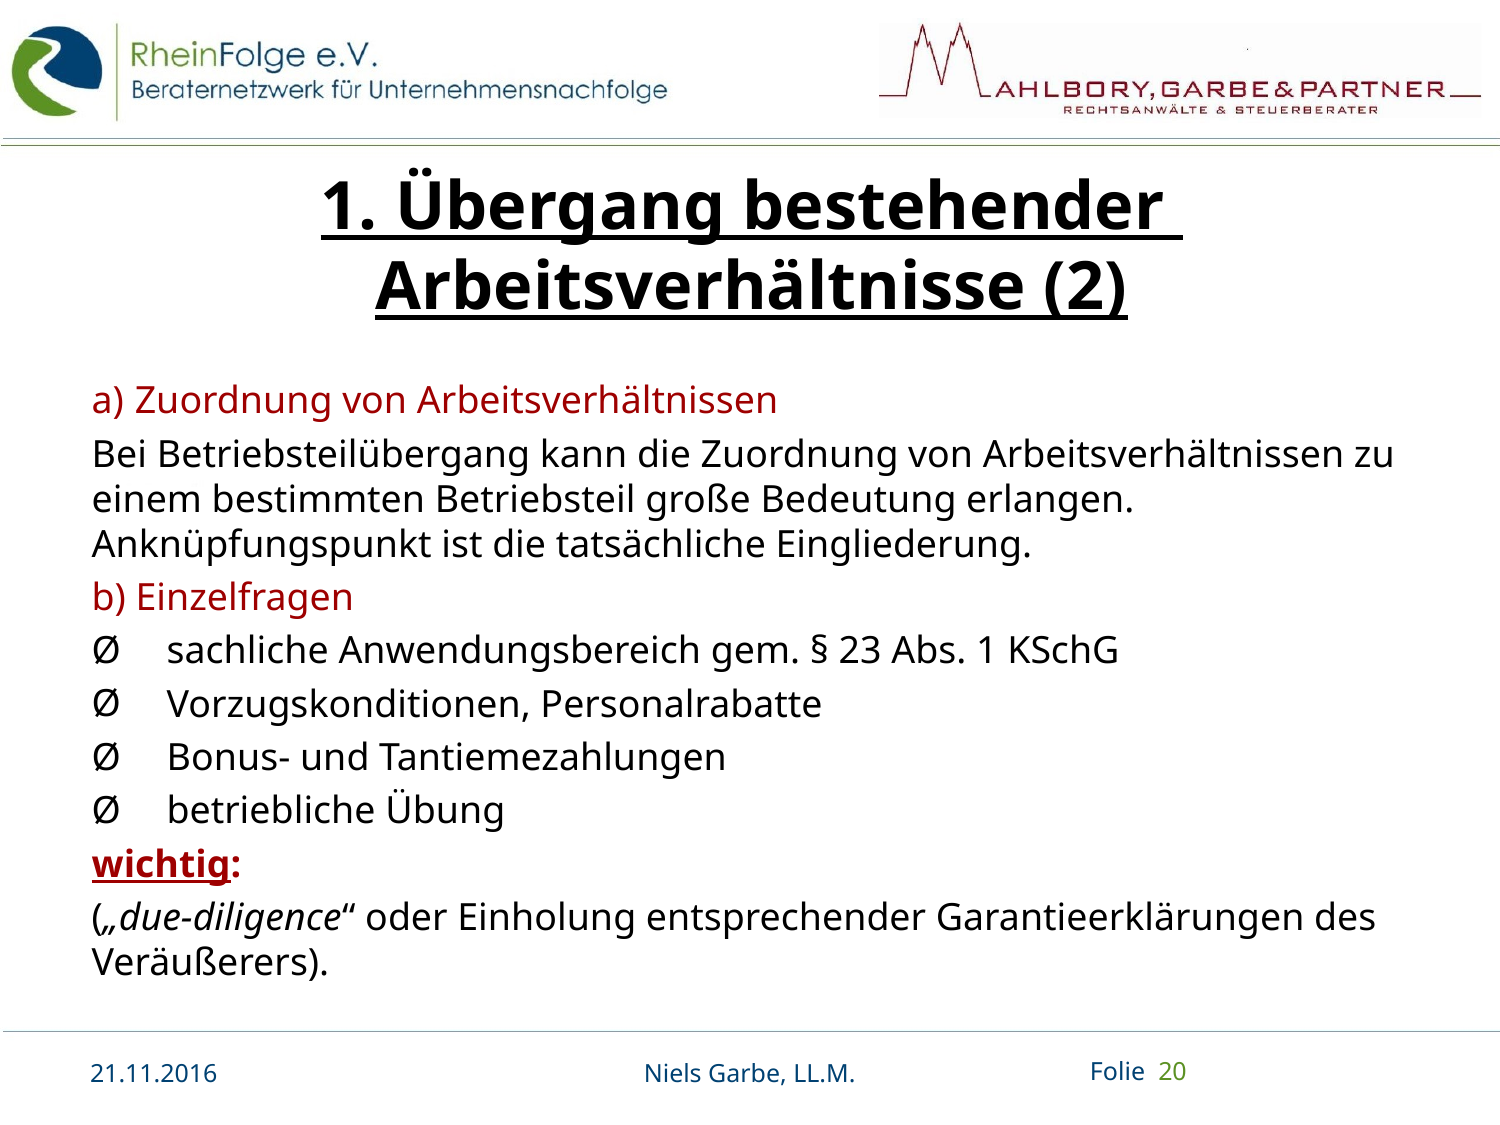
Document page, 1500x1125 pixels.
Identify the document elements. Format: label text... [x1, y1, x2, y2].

text_box 21.11.2016 [75, 1042, 426, 1103]
text_box Niels Garbe, LL.M. [512, 1073, 988, 1103]
title 1. Übergang bestehender Arbeitsverhältnisse (2) [76, 149, 1427, 337]
list a) Zuordnung von Arbeitsverhältnissen Bei Betriebsteilübergang kann die Zuordnung von Arbeitsverhältnissen zu einem bestimmten Betriebsteil große Bedeutung erlangen. Anknüpfungspunkt ist die tatsächliche Eingliederung. b) Einzelfragen sachliche Anwendungsbereich gem. § 23 Abs. 1 KSchG Vorzugskonditionen, Personalrabatte Bonus- und Tantiemezahlungen betriebliche Übung wichtig: („due-diligence“ oder Einholung entsprechender Garantieerklärungen des Veräußerers). [76, 363, 1427, 1073]
text_box Folie ‹Nr.› [1074, 1073, 1426, 1103]
